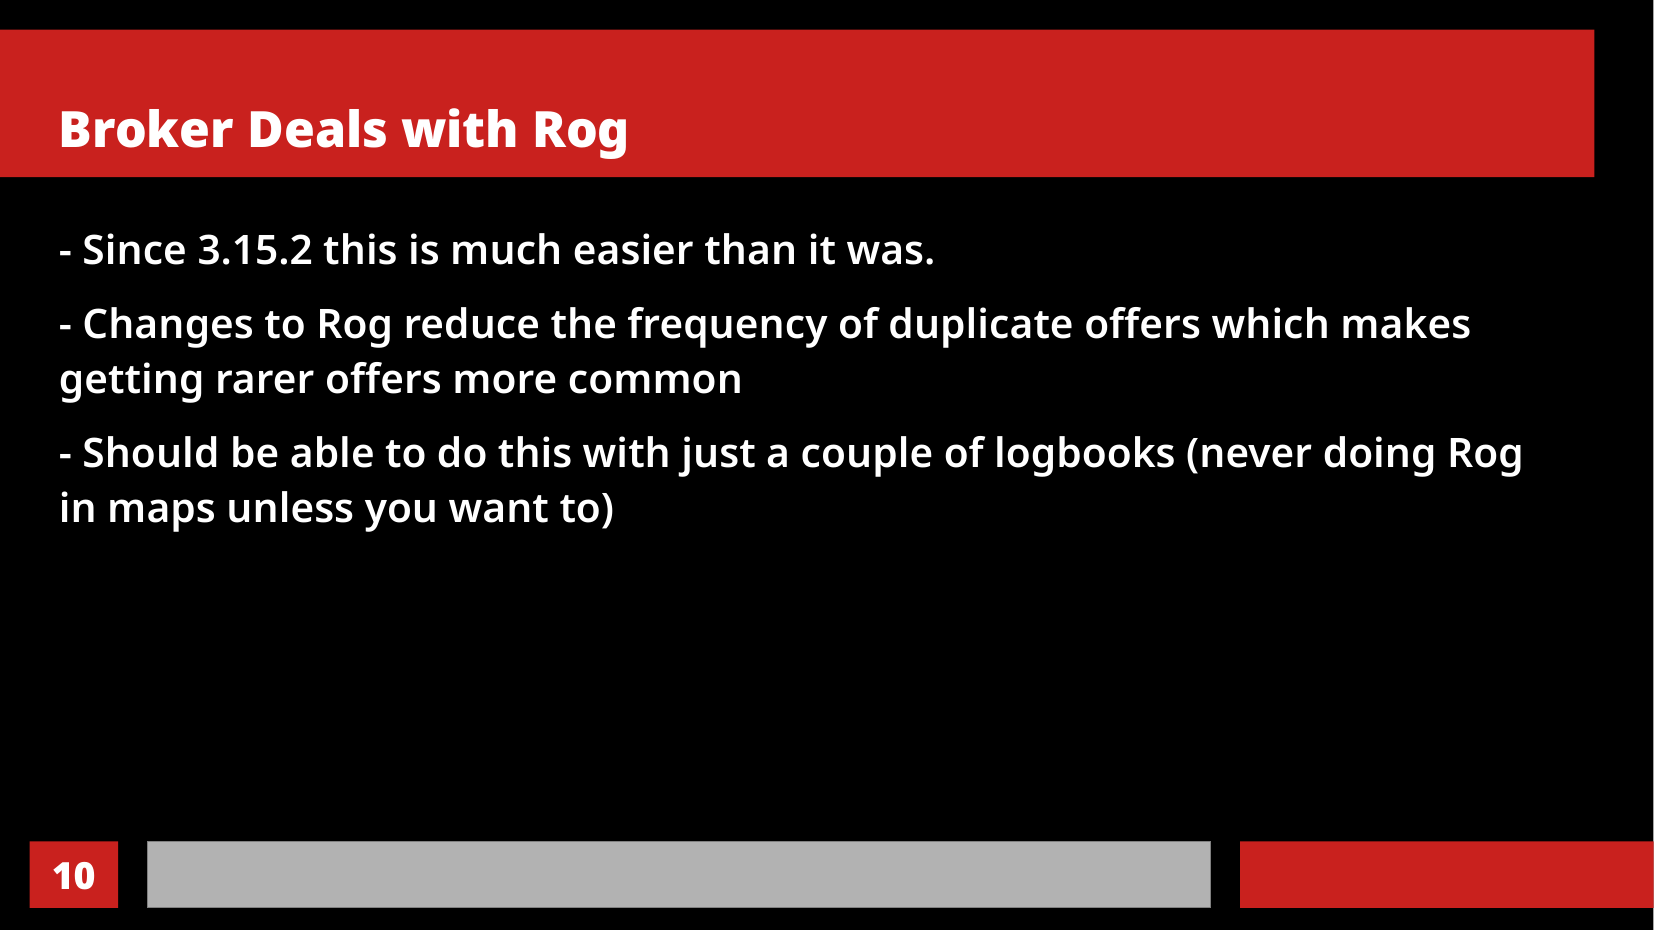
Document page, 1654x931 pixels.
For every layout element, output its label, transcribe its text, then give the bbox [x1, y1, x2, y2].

list - Since 3.15.2 this is much easier than it was. - Changes to Rog reduce the frequency of duplicate offers which makes getting rarer offers more common - Should be able to do this with just a couple of logbooks (never doing Rog in maps unless you want to) [59, 221, 1565, 798]
title Broker Deals with Rog [59, 44, 1595, 163]
